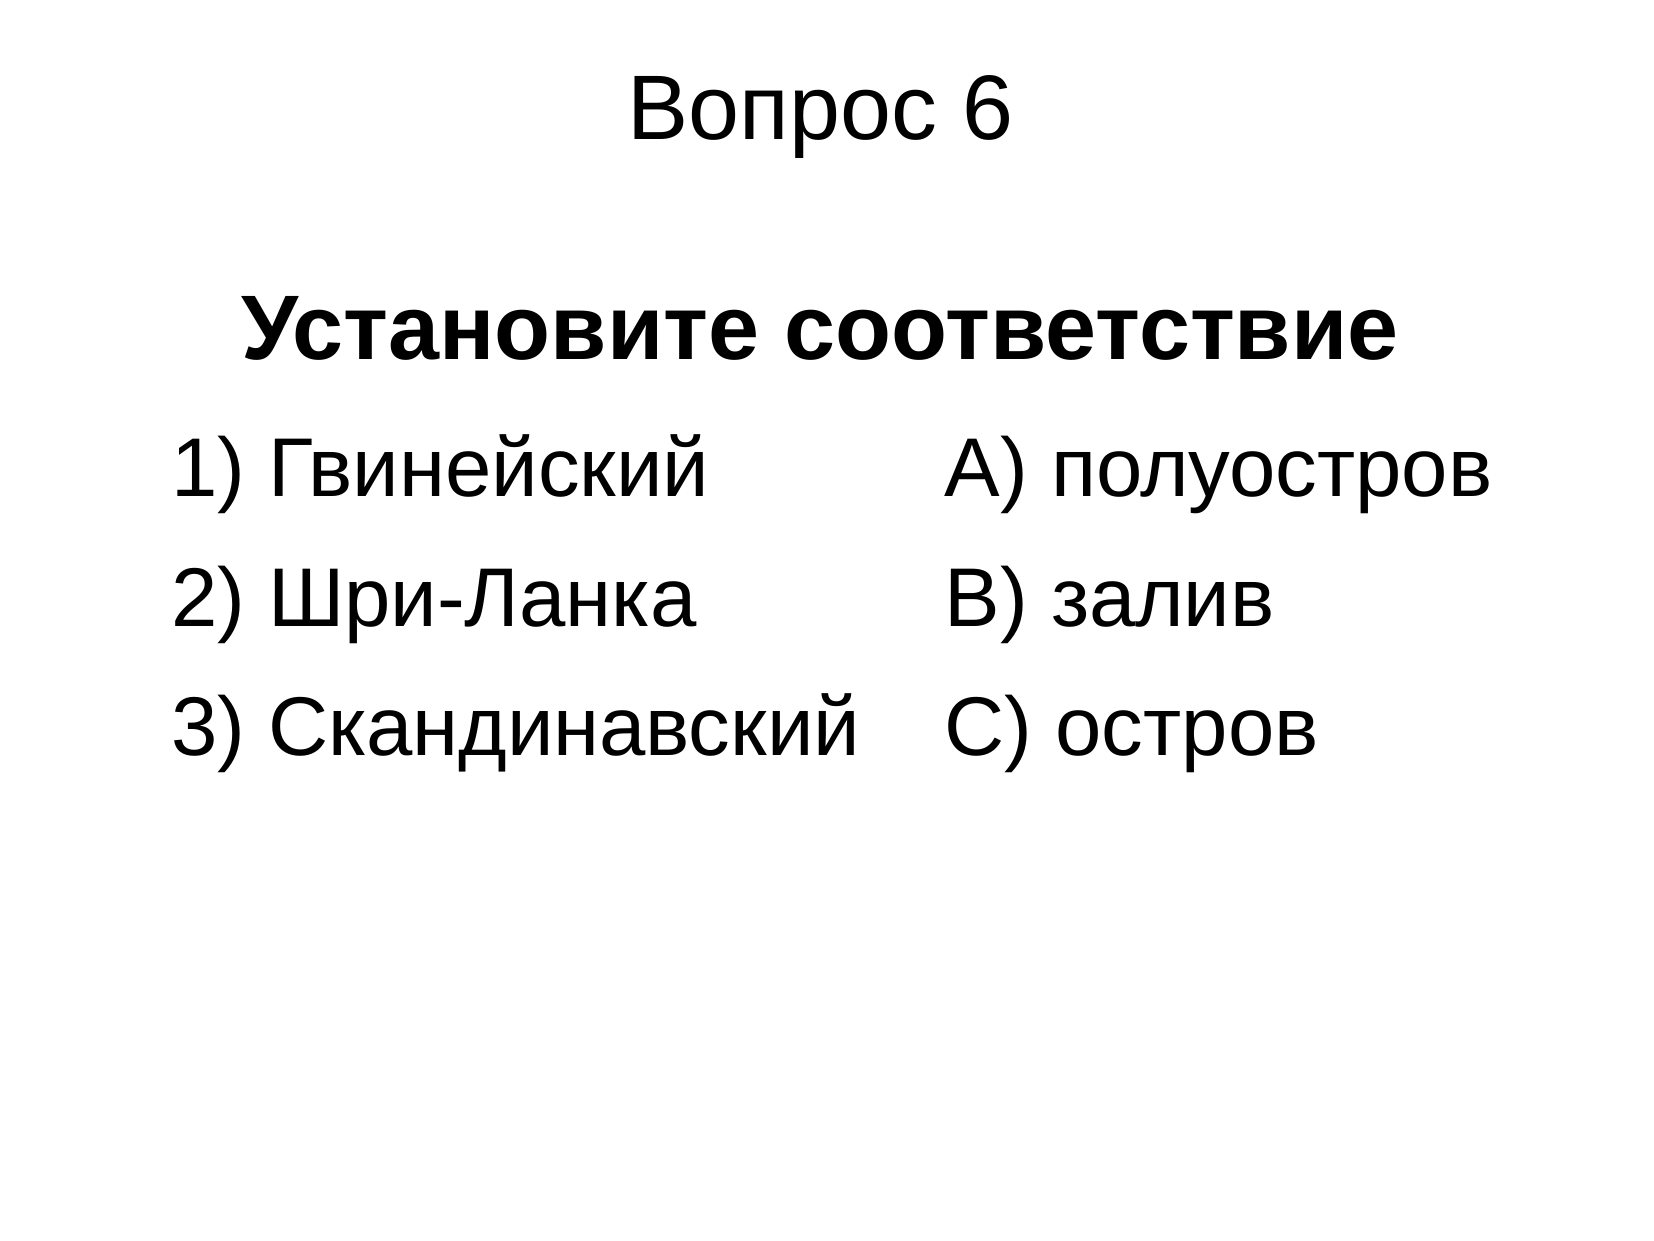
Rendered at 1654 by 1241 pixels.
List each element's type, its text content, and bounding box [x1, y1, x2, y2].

title Вопрос 6 Установите соответствие [76, 59, 1565, 367]
list А) полуостров В) залив С) остров [856, 413, 1583, 1232]
list 1) Гвинейский 2) Шри-Ланка 3) Скандинавский [82, 413, 856, 1232]
